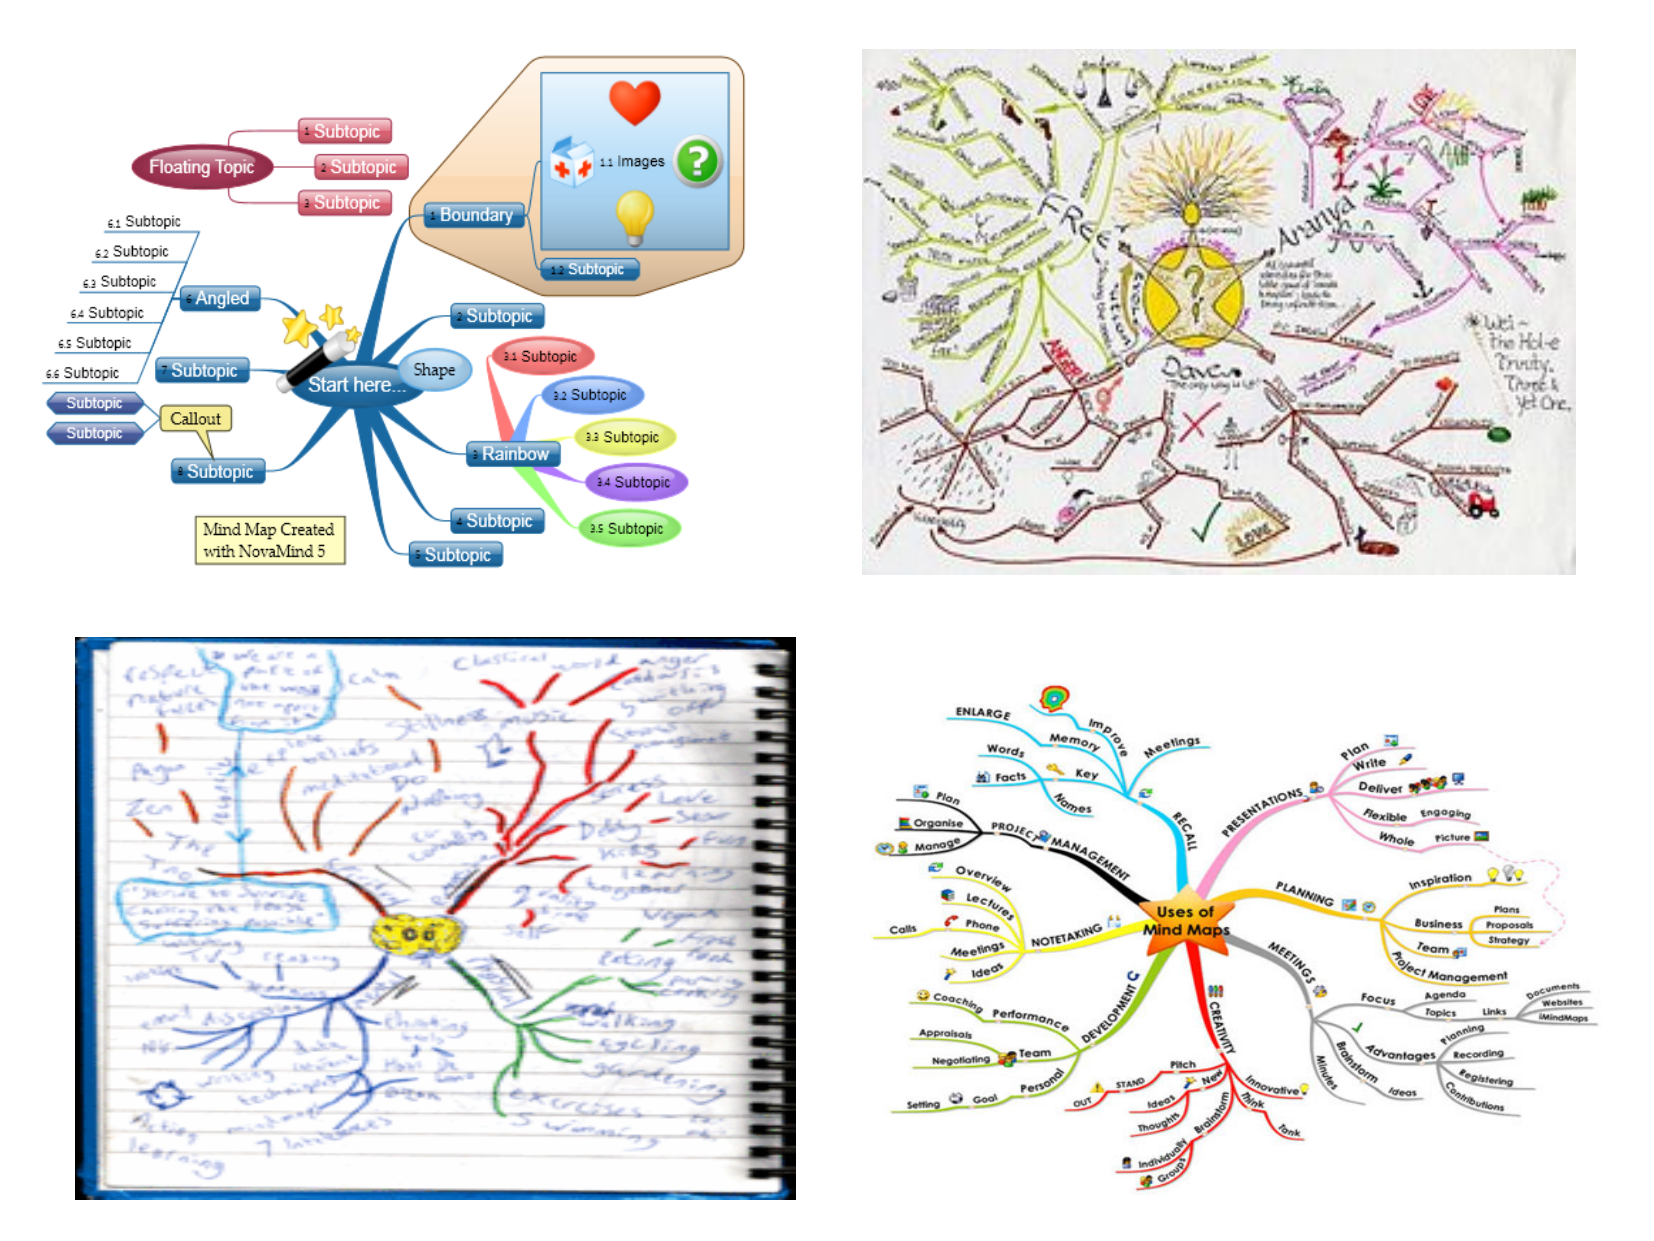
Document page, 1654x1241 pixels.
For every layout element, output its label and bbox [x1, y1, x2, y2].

picture [75, 637, 796, 1201]
picture [862, 49, 1576, 575]
picture [862, 674, 1616, 1201]
picture [37, 49, 751, 575]
